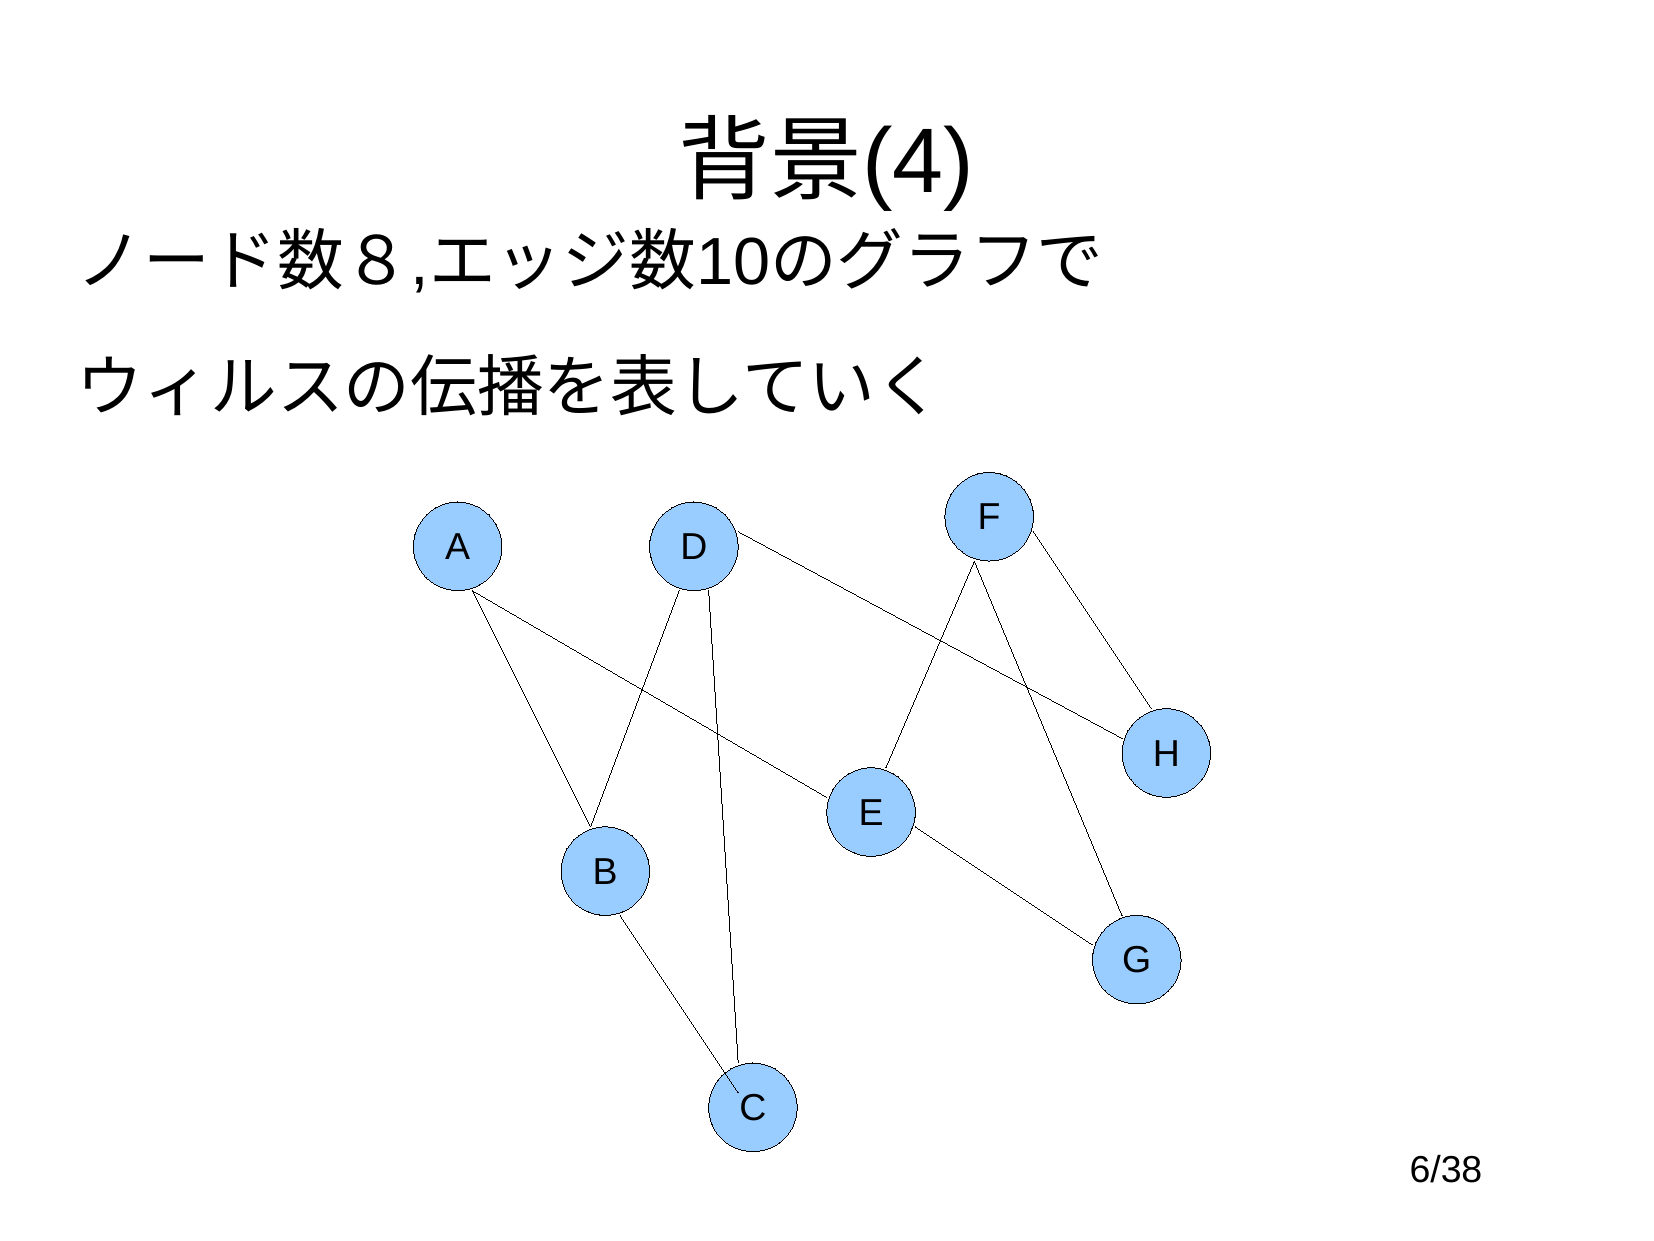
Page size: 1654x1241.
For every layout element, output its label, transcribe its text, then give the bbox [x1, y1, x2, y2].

list ノード数８,エッジ数10のグラフで ウィルスの伝播を表していく [76, 206, 1565, 1114]
title 背景(4) [82, 49, 1571, 257]
text_box <番号>/38 [1420, 1140, 1601, 1211]
text_box C [709, 1114, 797, 1152]
